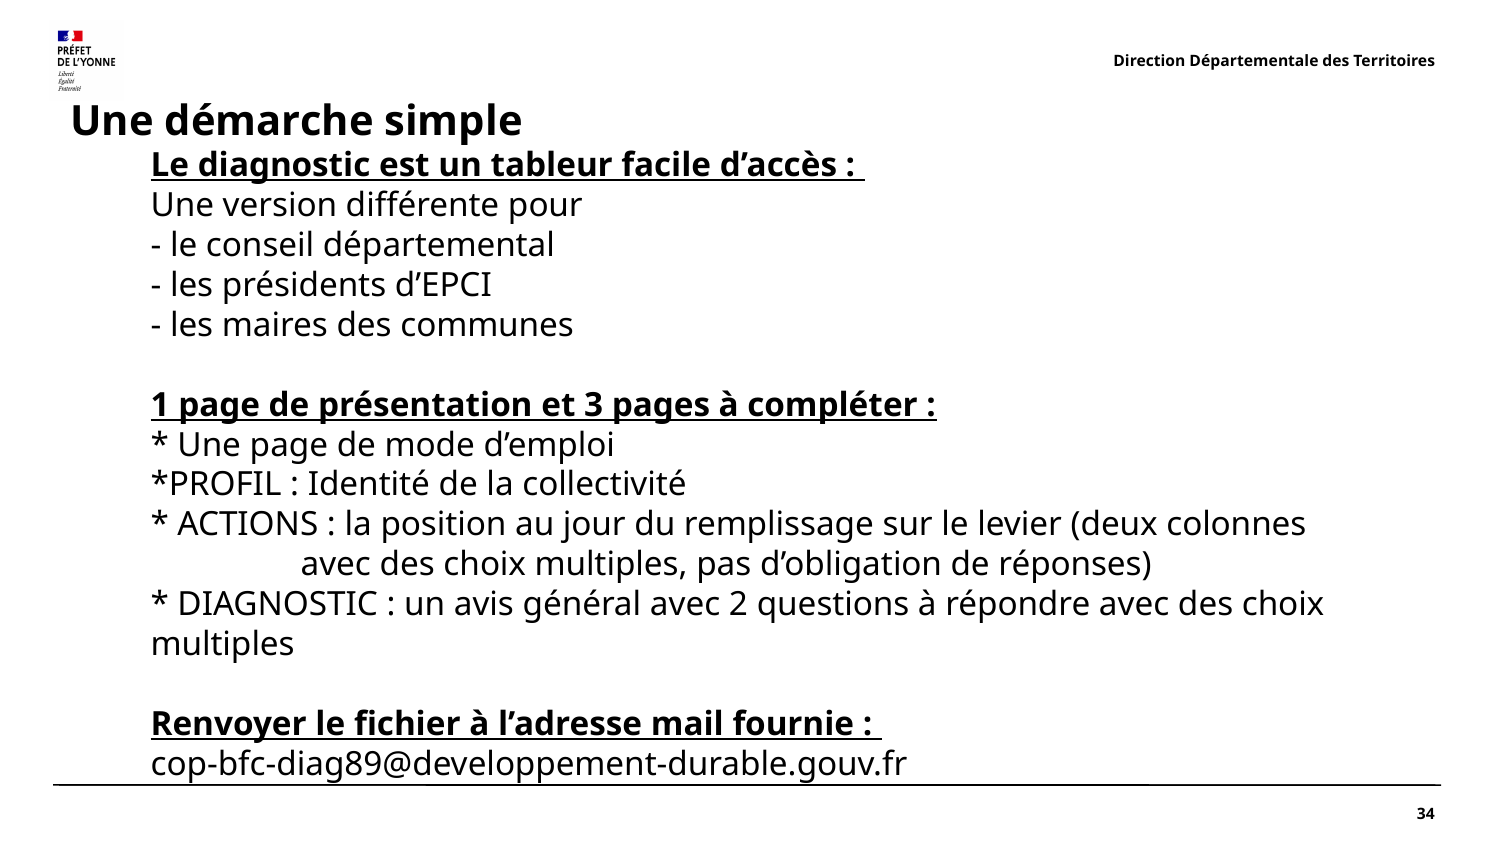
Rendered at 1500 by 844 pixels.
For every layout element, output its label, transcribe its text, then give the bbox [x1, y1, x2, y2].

text_box Le diagnostic est un tableur facile d’accès : Une version différente pour - le conseil départemental - les présidents d’EPCI - les maires des communes 1 page de présentation et 3 pages à compléter : * Une page de mode d’emploi *PROFIL : Identité de la collectivité * ACTIONS : la position au jour du remplissage sur le levier (deux colonnes avec des choix multiples, pas d’obligation de réponses) * DIAGNOSTIC : un avis général avec 2 questions à répondre avec des choix multiples Renvoyer le fichier à l’adresse mail fournie : cop-bfc-diag89@developpement-durable.gouv.fr [135, 166, 1376, 844]
picture [49, 20, 124, 101]
text_box Une démarche simple [53, 77, 1435, 166]
